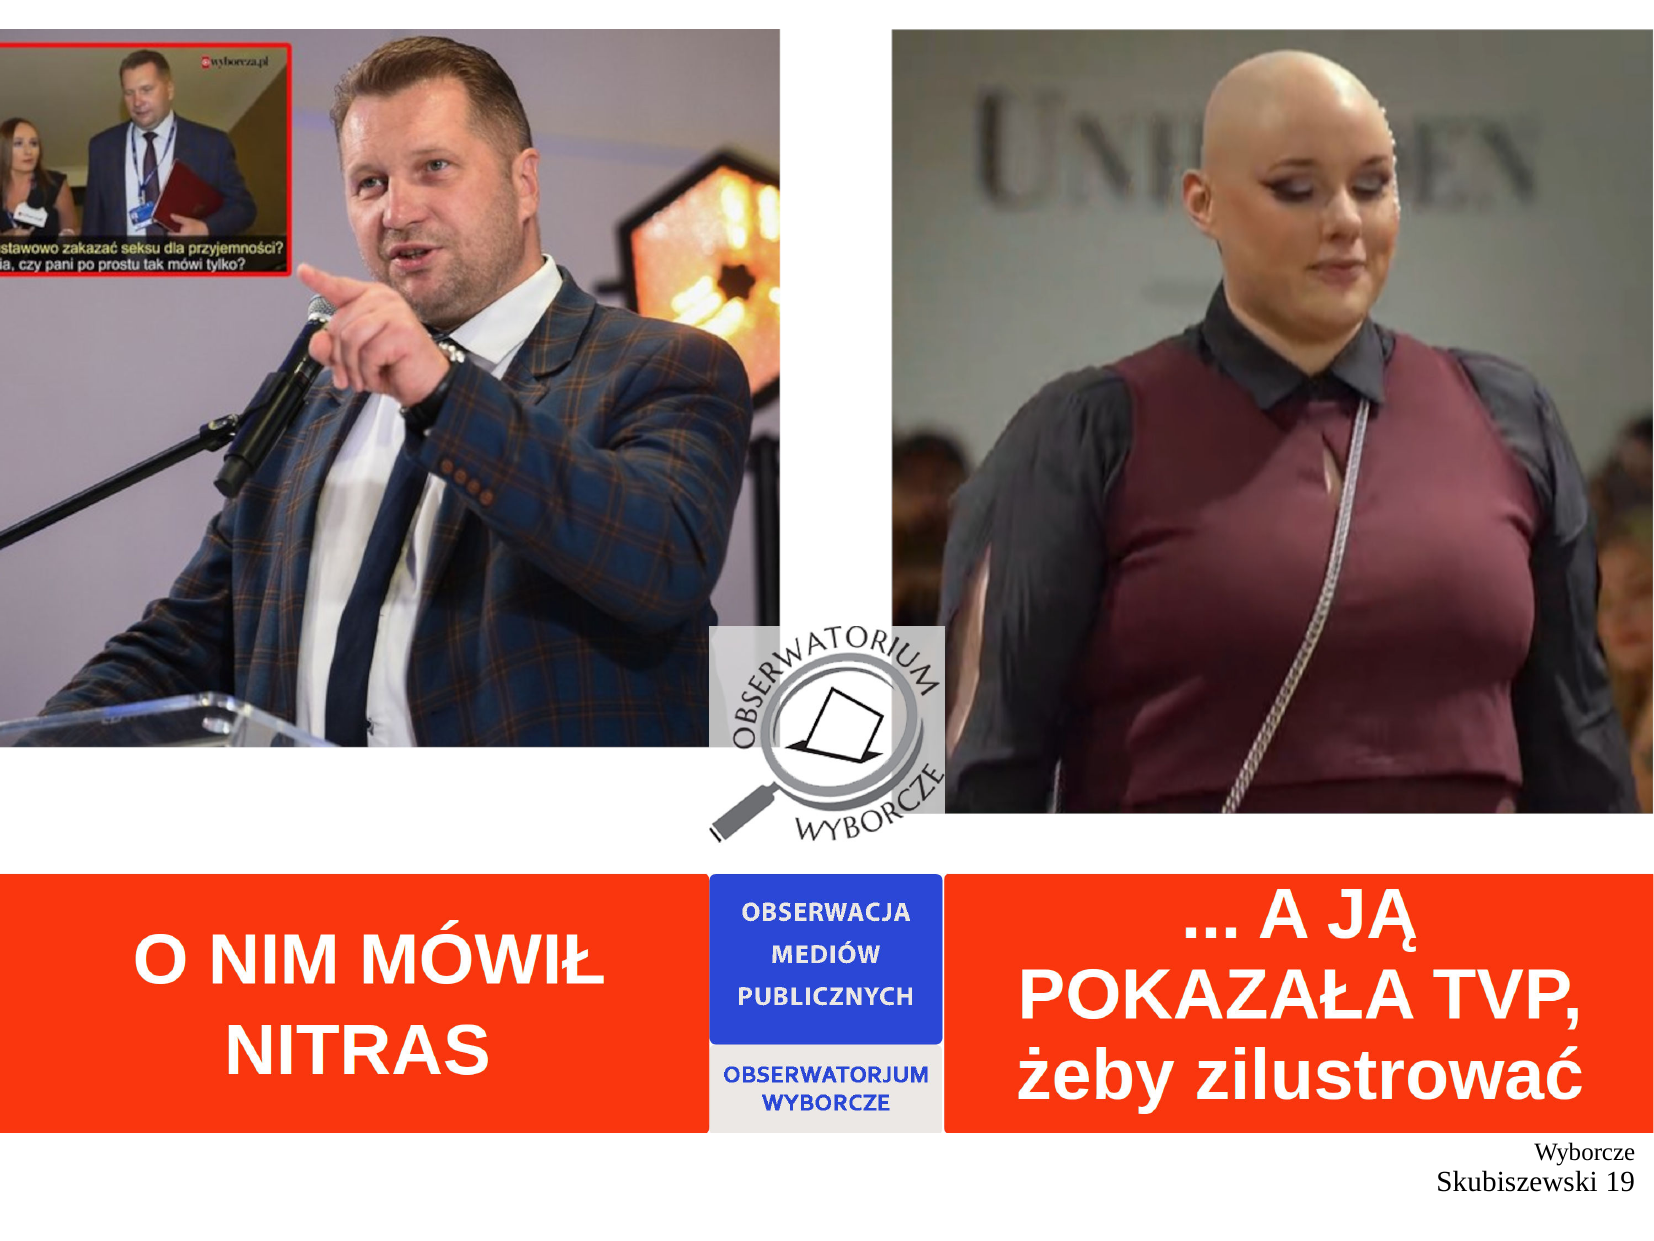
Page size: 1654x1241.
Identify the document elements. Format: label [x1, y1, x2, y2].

picture [0, 29, 1654, 1133]
